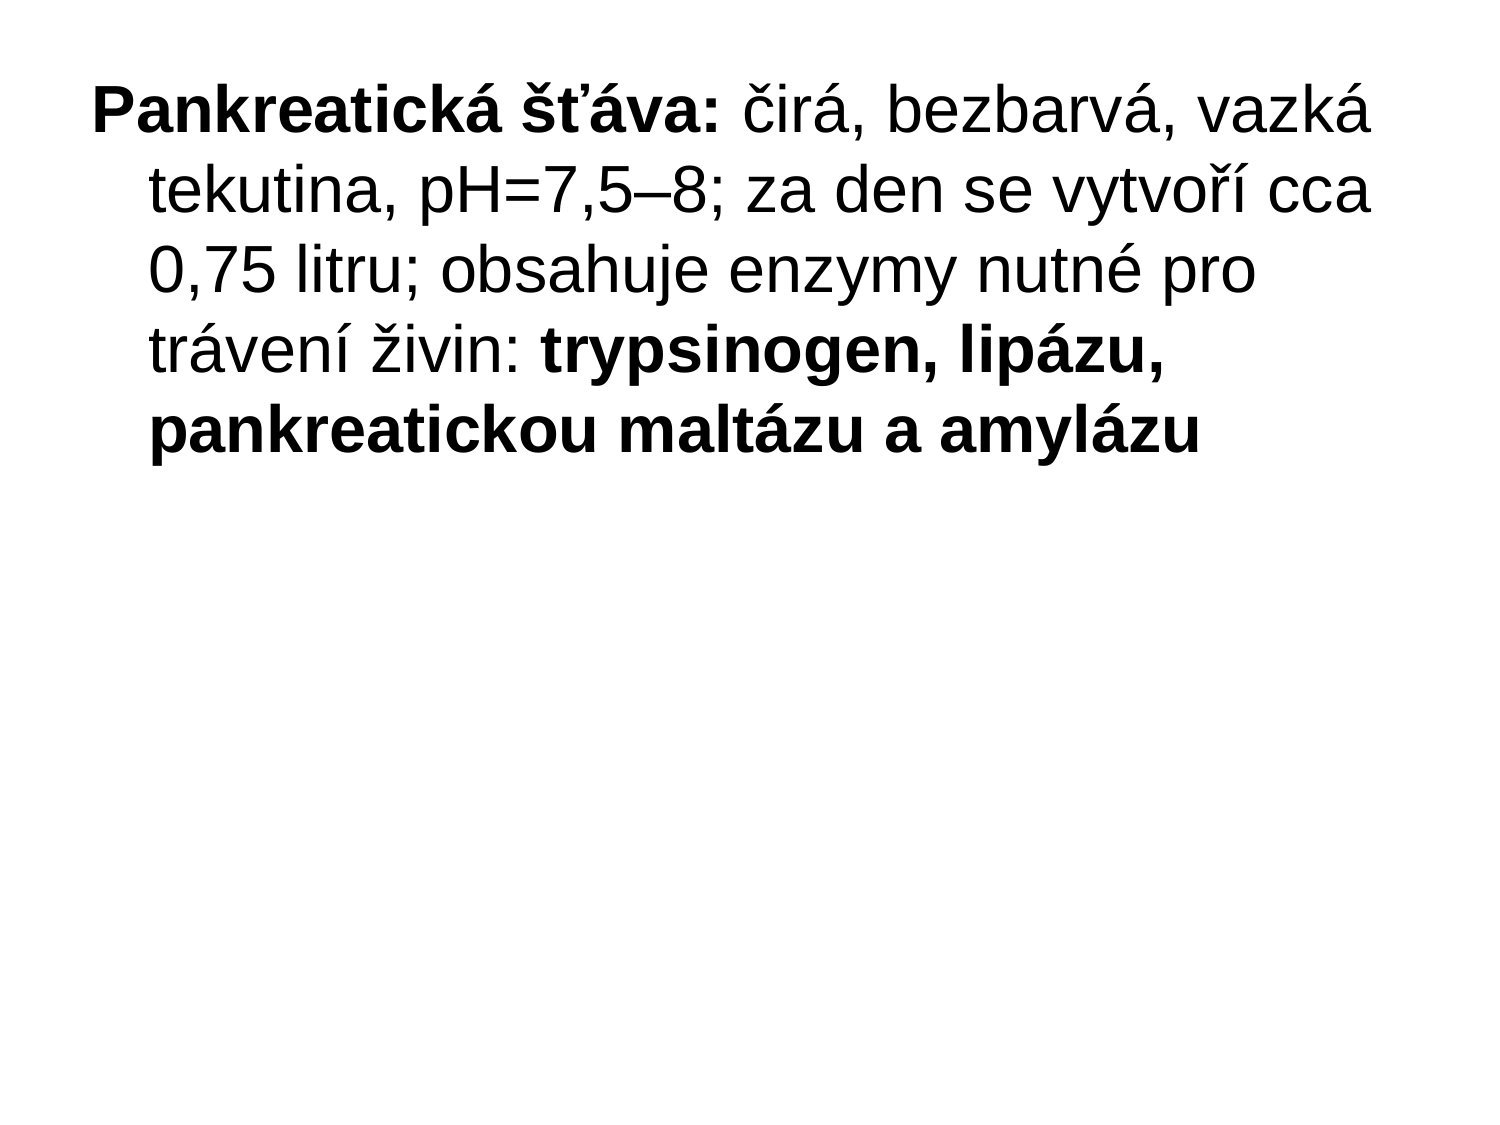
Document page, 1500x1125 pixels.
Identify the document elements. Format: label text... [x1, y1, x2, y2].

list Pankreatická šťáva: čirá, bezbarvá, vazká tekutina, pH=7,5–8; za den se vytvoří cca 0,75 litru; obsahuje enzymy nutné pro trávení živin: trypsinogen, lipázu, pankreatickou maltázu a amylázu [76, 58, 1427, 1010]
